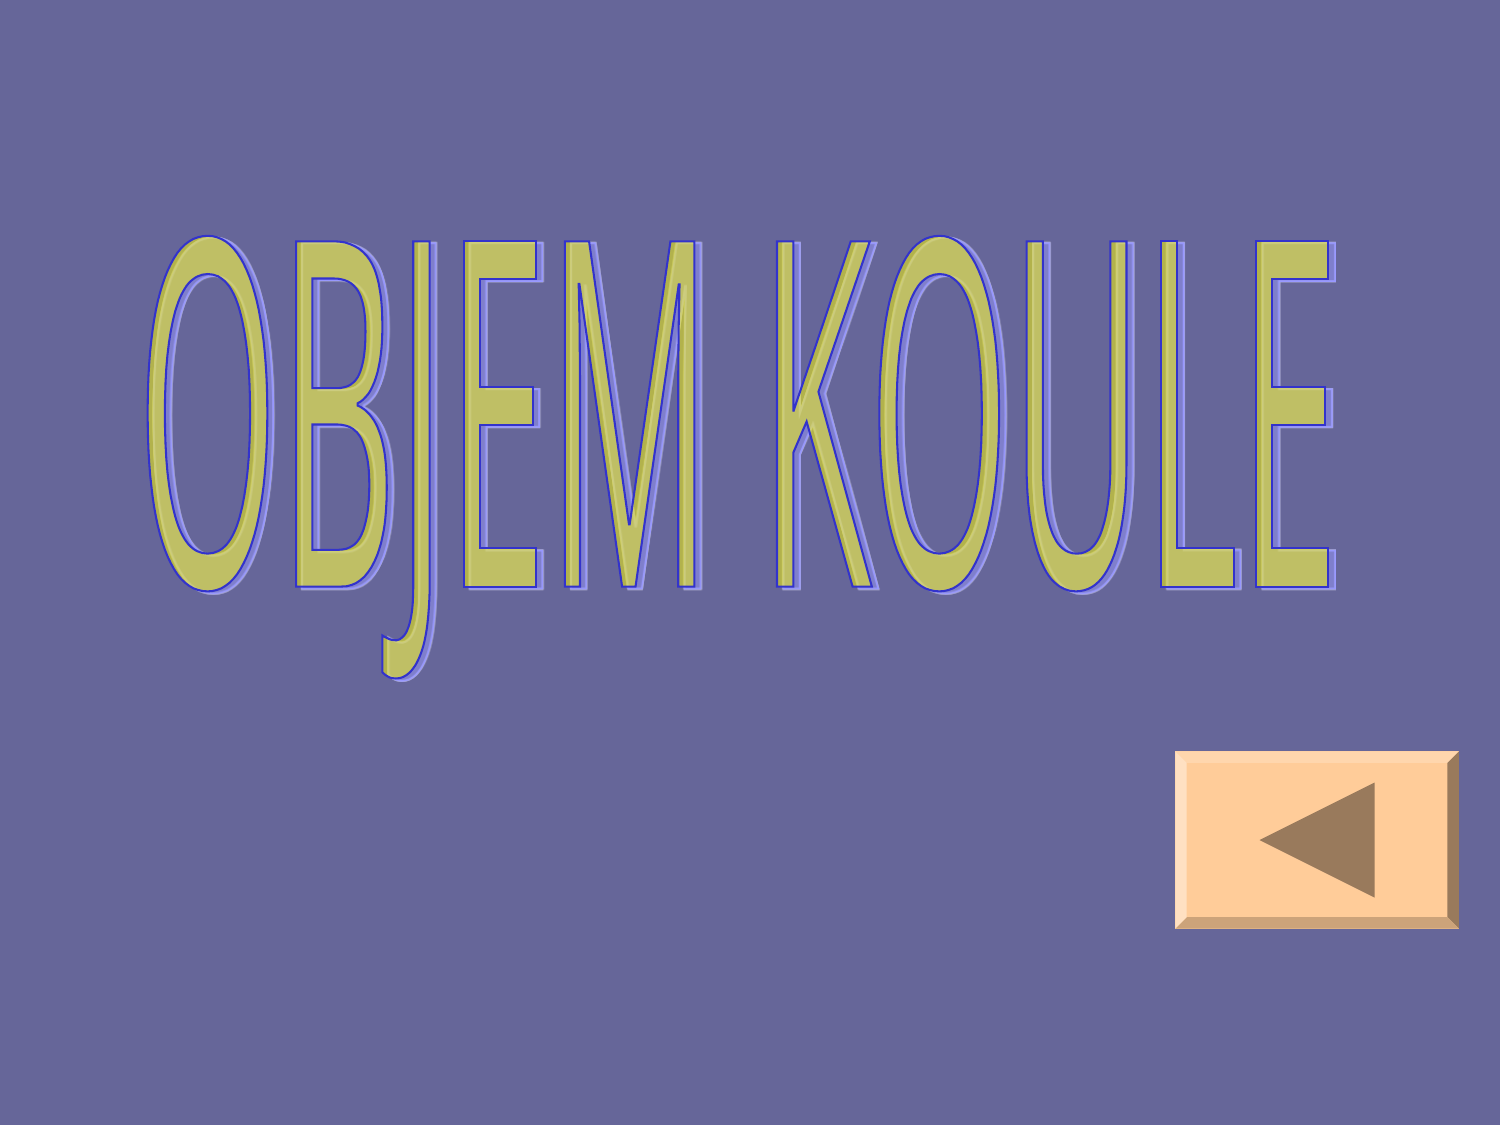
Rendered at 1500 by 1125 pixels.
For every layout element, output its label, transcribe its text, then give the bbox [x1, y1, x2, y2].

text_box OBJEM KOULE [296, 241, 387, 587]
text_box [1176, 751, 1459, 929]
text_box OBJEM KOULE [564, 241, 695, 587]
text_box OBJEM KOULE [1026, 241, 1127, 592]
text_box OBJEM KOULE [776, 241, 872, 587]
text_box OBJEM KOULE [147, 235, 268, 592]
text_box OBJEM KOULE [382, 241, 430, 679]
text_box OBJEM KOULE [1255, 241, 1329, 587]
text_box OBJEM KOULE [463, 241, 537, 587]
text_box OBJEM KOULE [1160, 241, 1234, 587]
text_box OBJEM KOULE [879, 235, 1000, 592]
